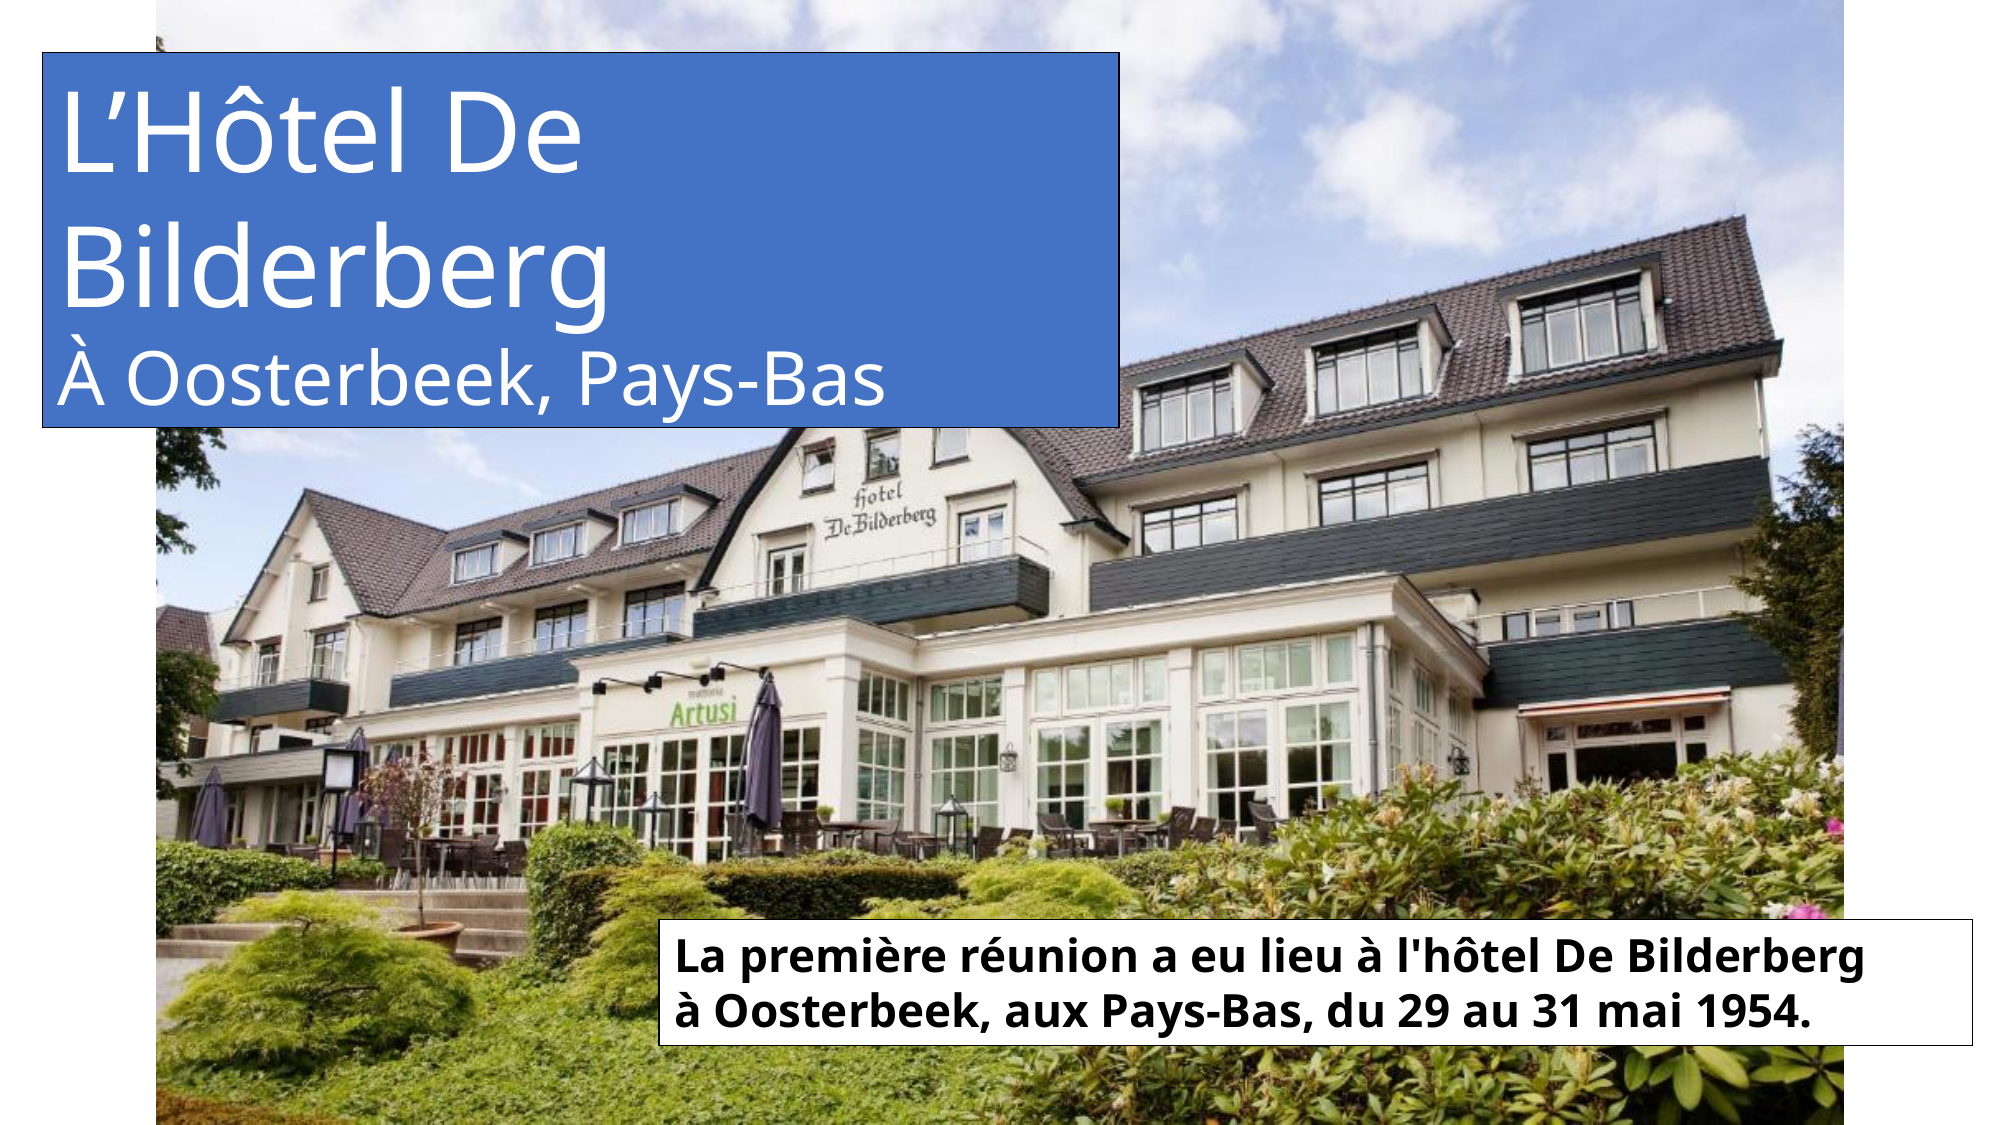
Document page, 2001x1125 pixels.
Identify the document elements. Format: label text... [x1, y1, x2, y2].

text_box La première réunion a eu lieu à l'hôtel De Bilderberg à Oosterbeek, aux Pays-Bas, du 29 au 31 mai 1954. [659, 919, 1973, 1046]
text_box L’Hôtel De Bilderberg À Oosterbeek, Pays-Bas [42, 52, 1119, 295]
picture [156, 0, 1844, 1125]
